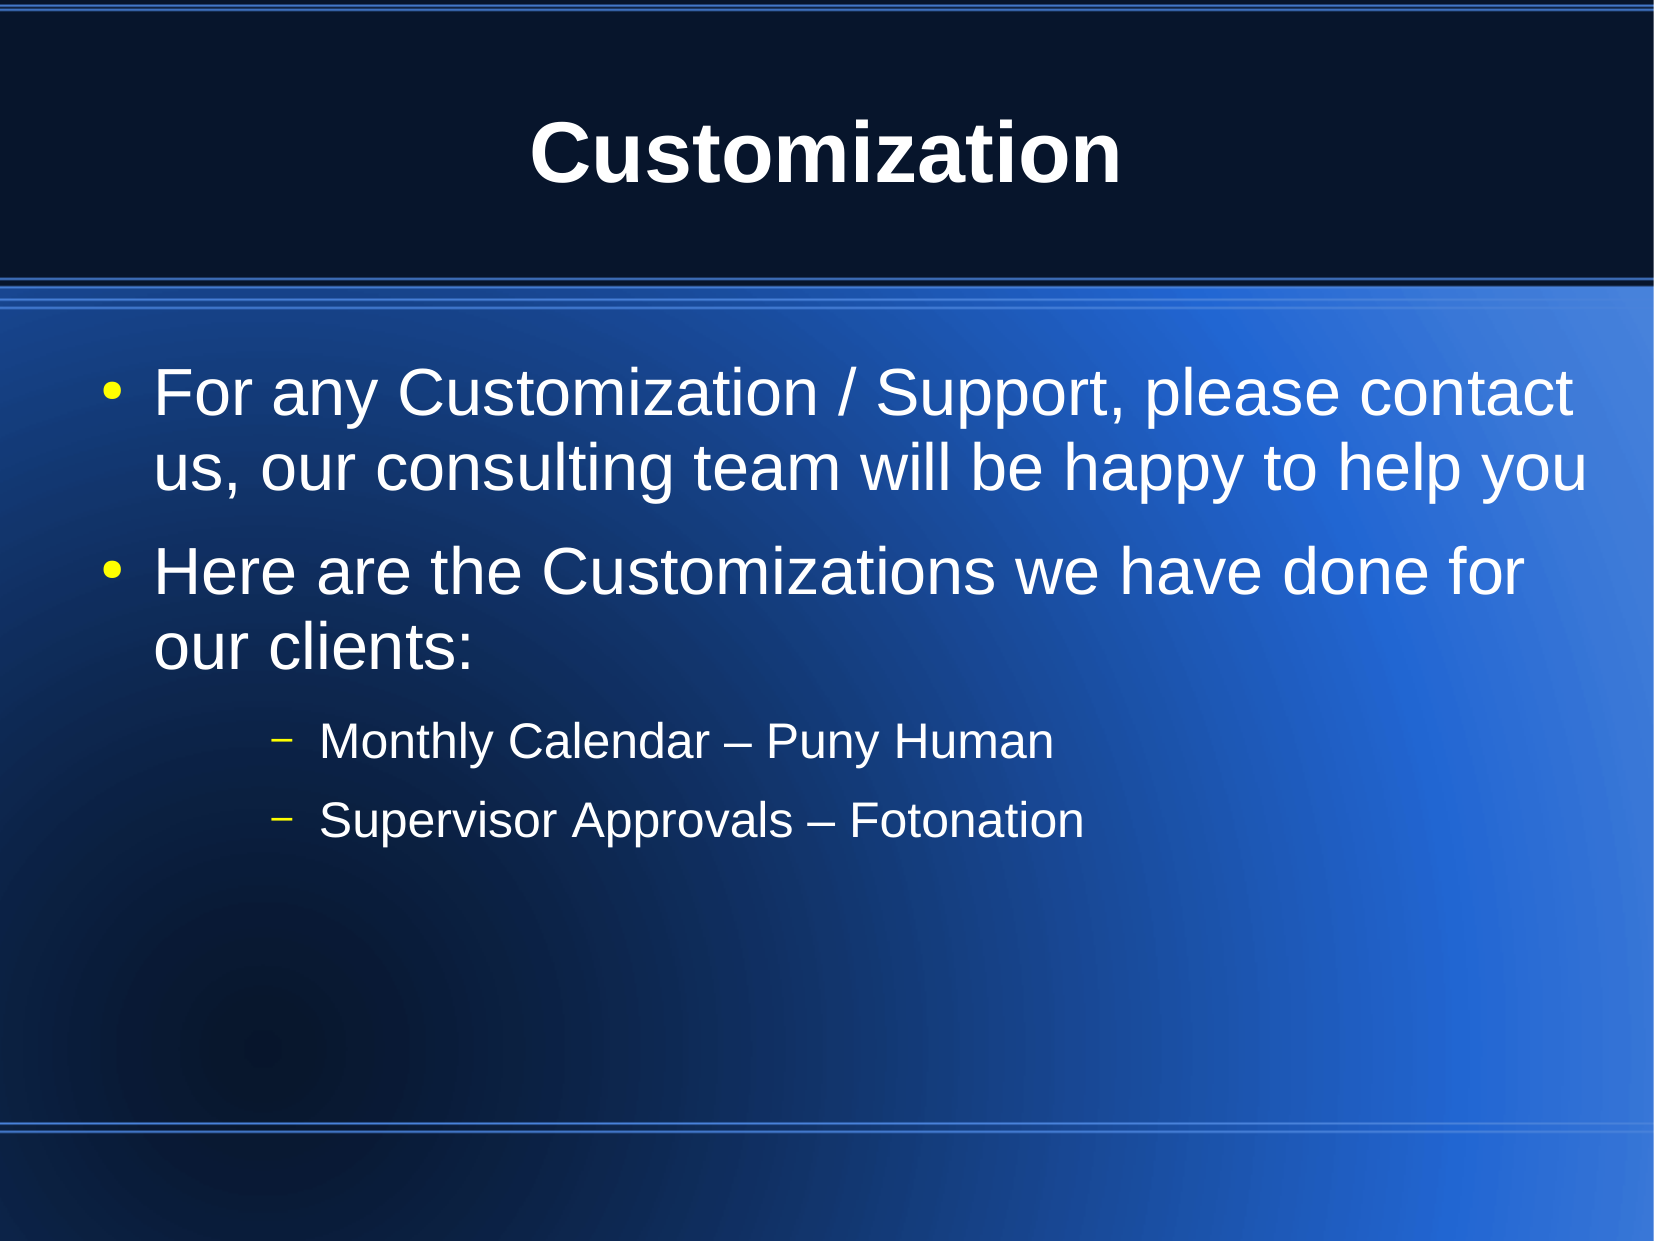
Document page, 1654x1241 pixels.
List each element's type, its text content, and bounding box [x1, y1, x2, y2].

picture [0, 0, 1654, 1241]
list For any Customization / Support, please contact us, our consulting team will be happy to help you Here are the Customizations we have done for our clients: Monthly Calendar – Puny Human Supervisor Approvals – Fotonation [82, 355, 1606, 1043]
title Customization [82, 56, 1571, 250]
